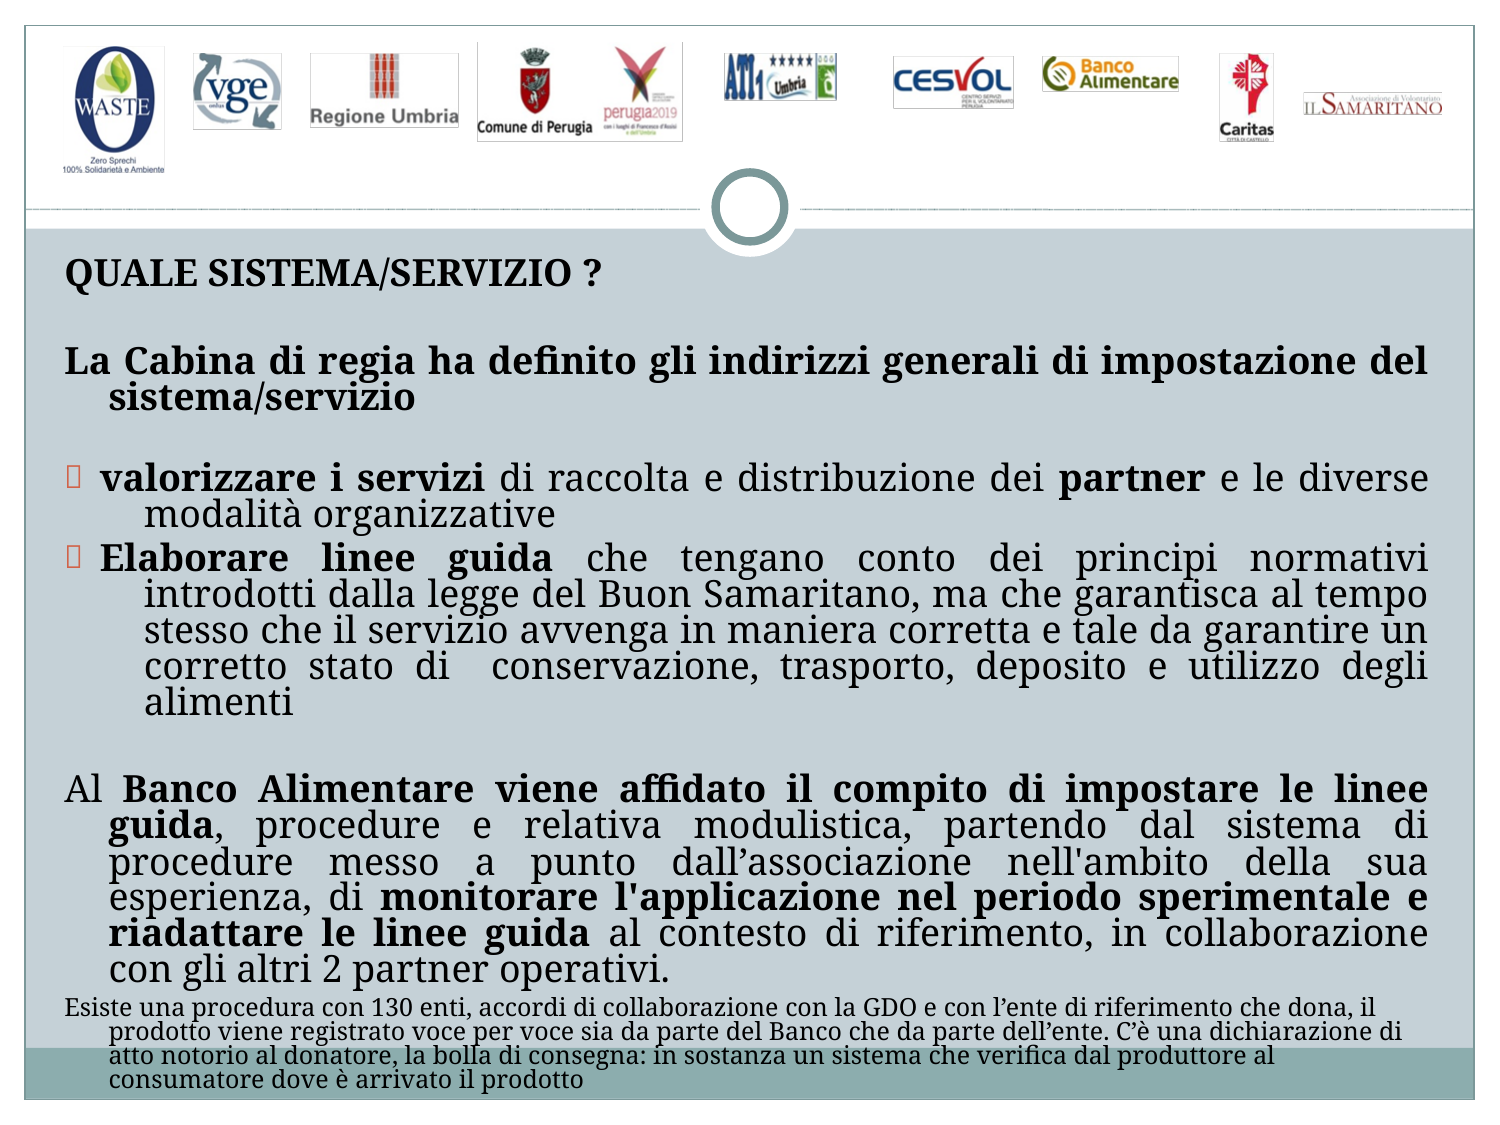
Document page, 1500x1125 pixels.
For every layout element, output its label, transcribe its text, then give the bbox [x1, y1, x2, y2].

text_box QUALE SISTEMA/SERVIZIO ? La Cabina di regia ha definito gli indirizzi generali di impostazione del sistema/servizio valorizzare i servizi di raccolta e distribuzione dei partner e le diverse modalità organizzative Elaborare linee guida che tengano conto dei principi normativi introdotti dalla legge del Buon Samaritano, ma che garantisca al tempo stesso che il servizio avvenga in maniera corretta e tale da garantire un corretto stato di conservazione, trasporto, deposito e utilizzo degli alimenti Al Banco Alimentare viene affidato il compito di impostare le linee guida, procedure e relativa modulistica, partendo dal sistema di procedure messo a punto dall’associazione nell'ambito della sua esperienza, di monitorare l'applicazione nel periodo sperimentale e riadattare le linee guida al contesto di riferimento, in collaborazione con gli altri 2 partner operativi. Esiste una procedura con 130 enti, accordi di collaborazione con la GDO e con l’ente di riferimento che dona, il prodotto viene registrato voce per voce sia da parte del Banco che da parte dell’ente. C’è una dichiarazione di atto notorio al donatore, la bolla di consegna: in sostanza un sistema che verifica dal produttore al consumatore dove è arrivato il prodotto [49, 250, 1445, 1001]
picture [53, 42, 1454, 191]
